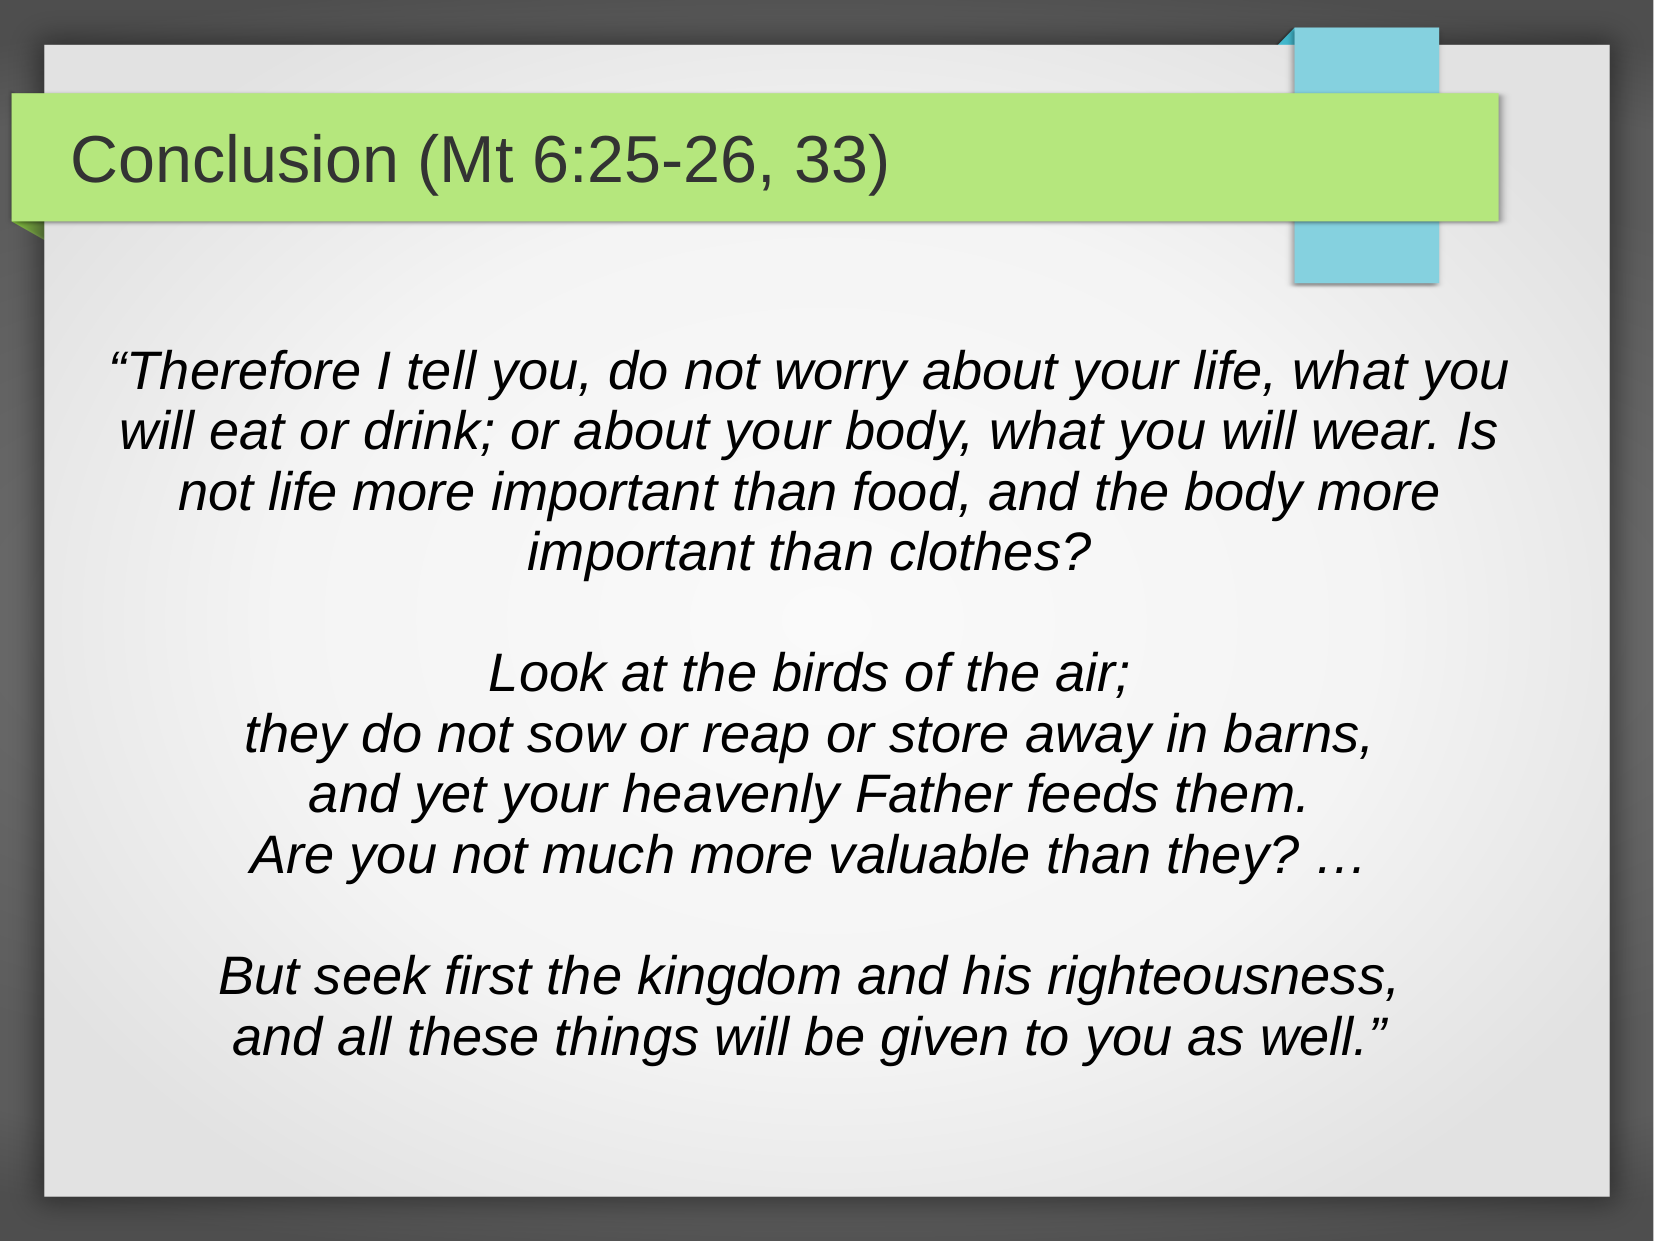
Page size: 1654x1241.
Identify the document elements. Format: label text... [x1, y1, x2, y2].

subtitle “Therefore I tell you, do not worry about your life, what you will eat or drink; or about your body, what you will wear. Is not life more important than food, and the body more important than clothes? Look at the birds of the air; they do not sow or reap or store away in barns, and yet your heavenly Father feeds them. Are you not much more valuable than they? … But seek first the kingdom and his righteousness, and all these things will be given to you as well.” [82, 340, 1538, 1067]
picture [0, 0, 1654, 1241]
title Conclusion (Mt 6:25-26, 33) [70, 106, 1229, 213]
